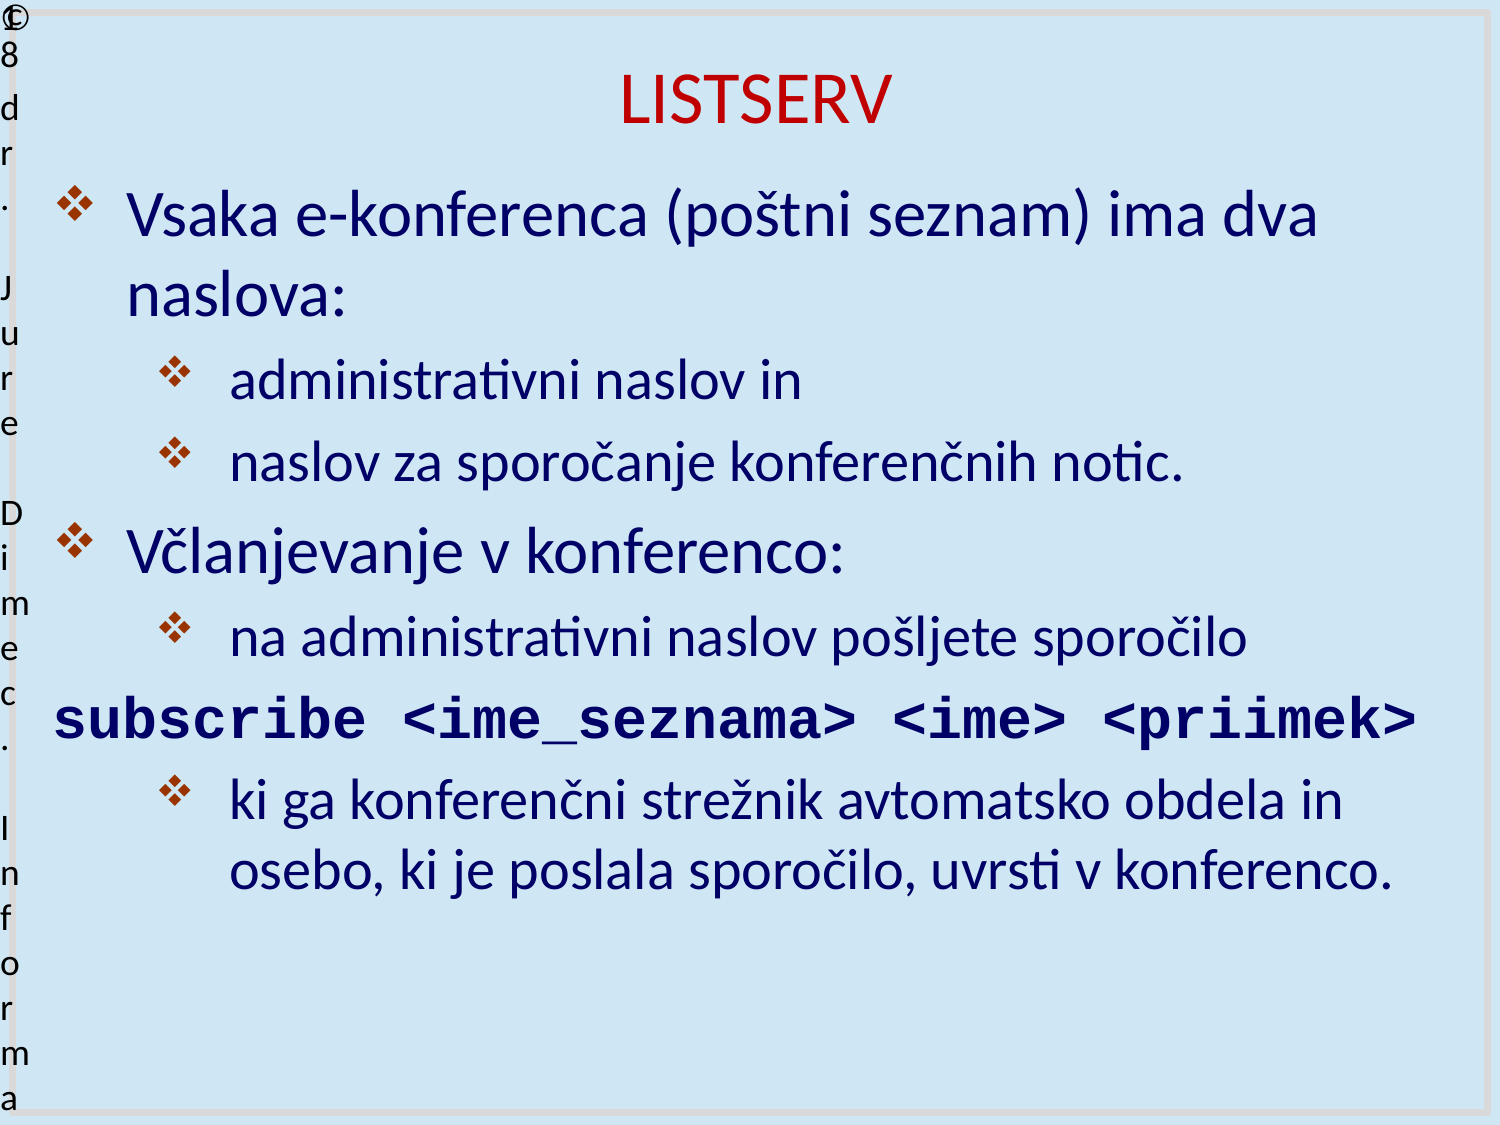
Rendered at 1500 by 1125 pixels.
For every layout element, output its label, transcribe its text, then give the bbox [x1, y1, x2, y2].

title LISTSERV [37, 37, 1475, 150]
list Vsaka e-konferenca (poštni seznam) ima dva naslova: administrativni naslov in naslov za sporočanje konferenčnih notic. Včlanjevanje v konferenco: na administrativni naslov pošljete sporočilo subscribe <ime_seznama> <ime> <priimek> ki ga konferenčni strežnik avtomatsko obdela in osebo, ki je poslala sporočilo, uvrsti v konferenco. [37, 162, 1475, 1050]
